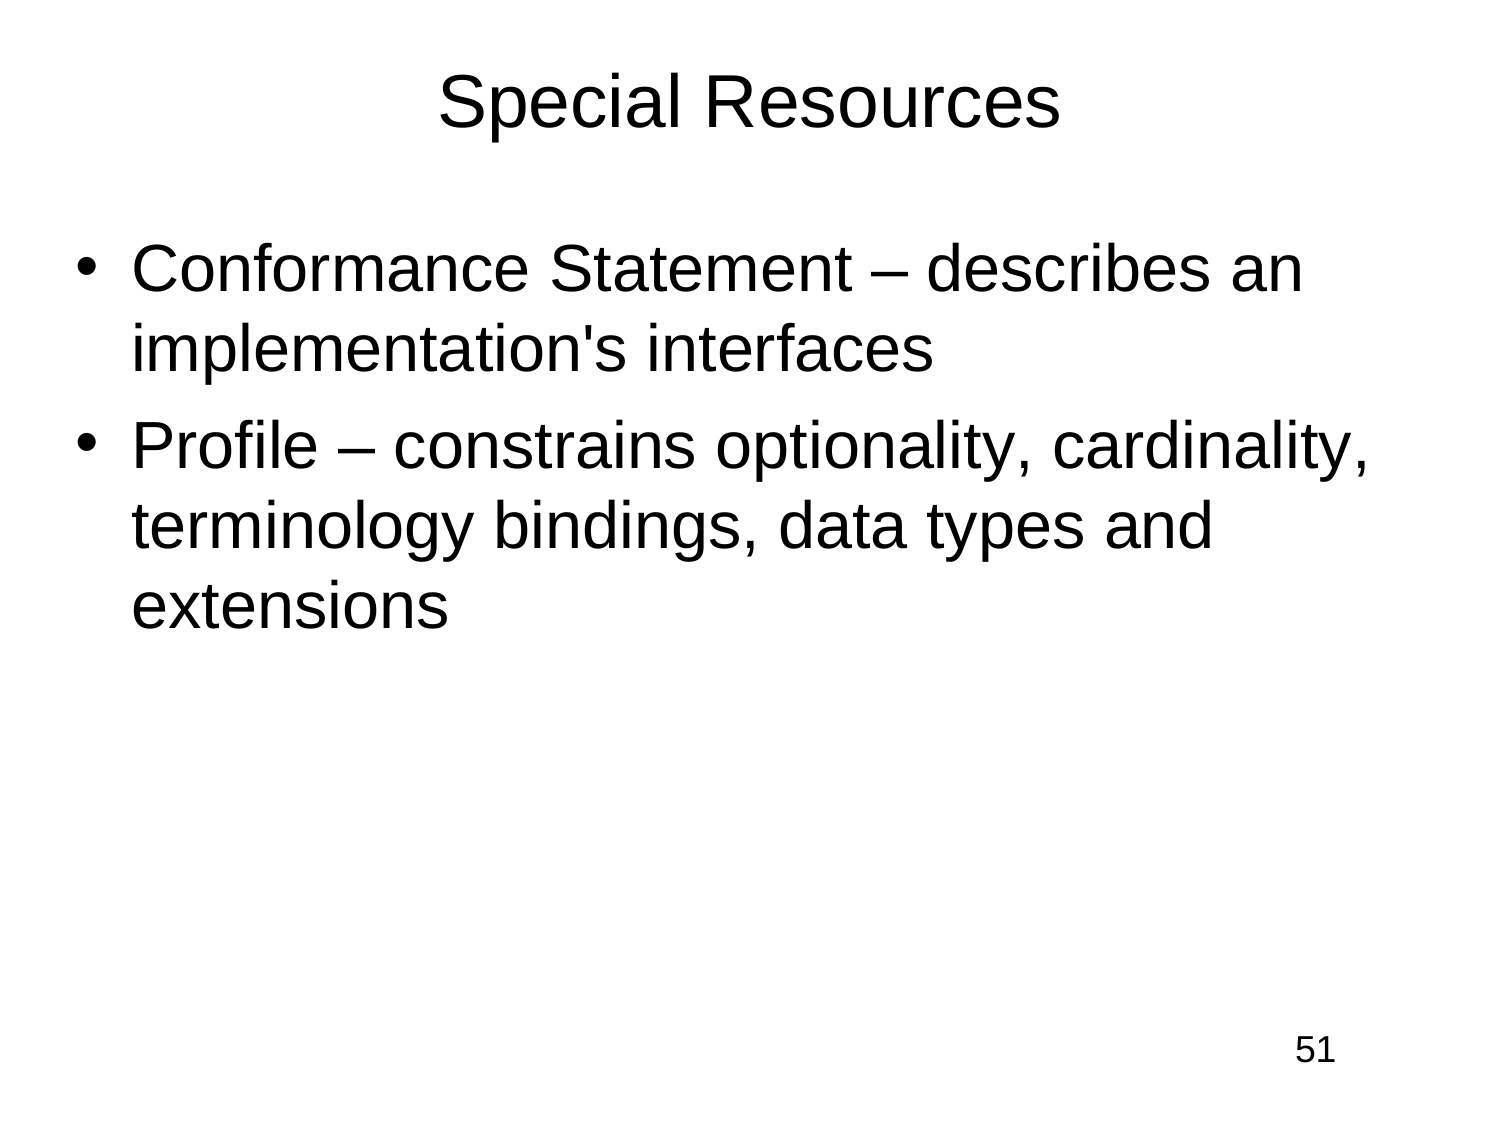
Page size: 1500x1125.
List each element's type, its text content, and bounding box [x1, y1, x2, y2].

title Special Resources [75, 3, 1425, 192]
list Conformance Statement – describes an implementation's interfaces Profile – constrains optionality, cardinality, terminology bindings, data types and extensions [75, 224, 1426, 878]
